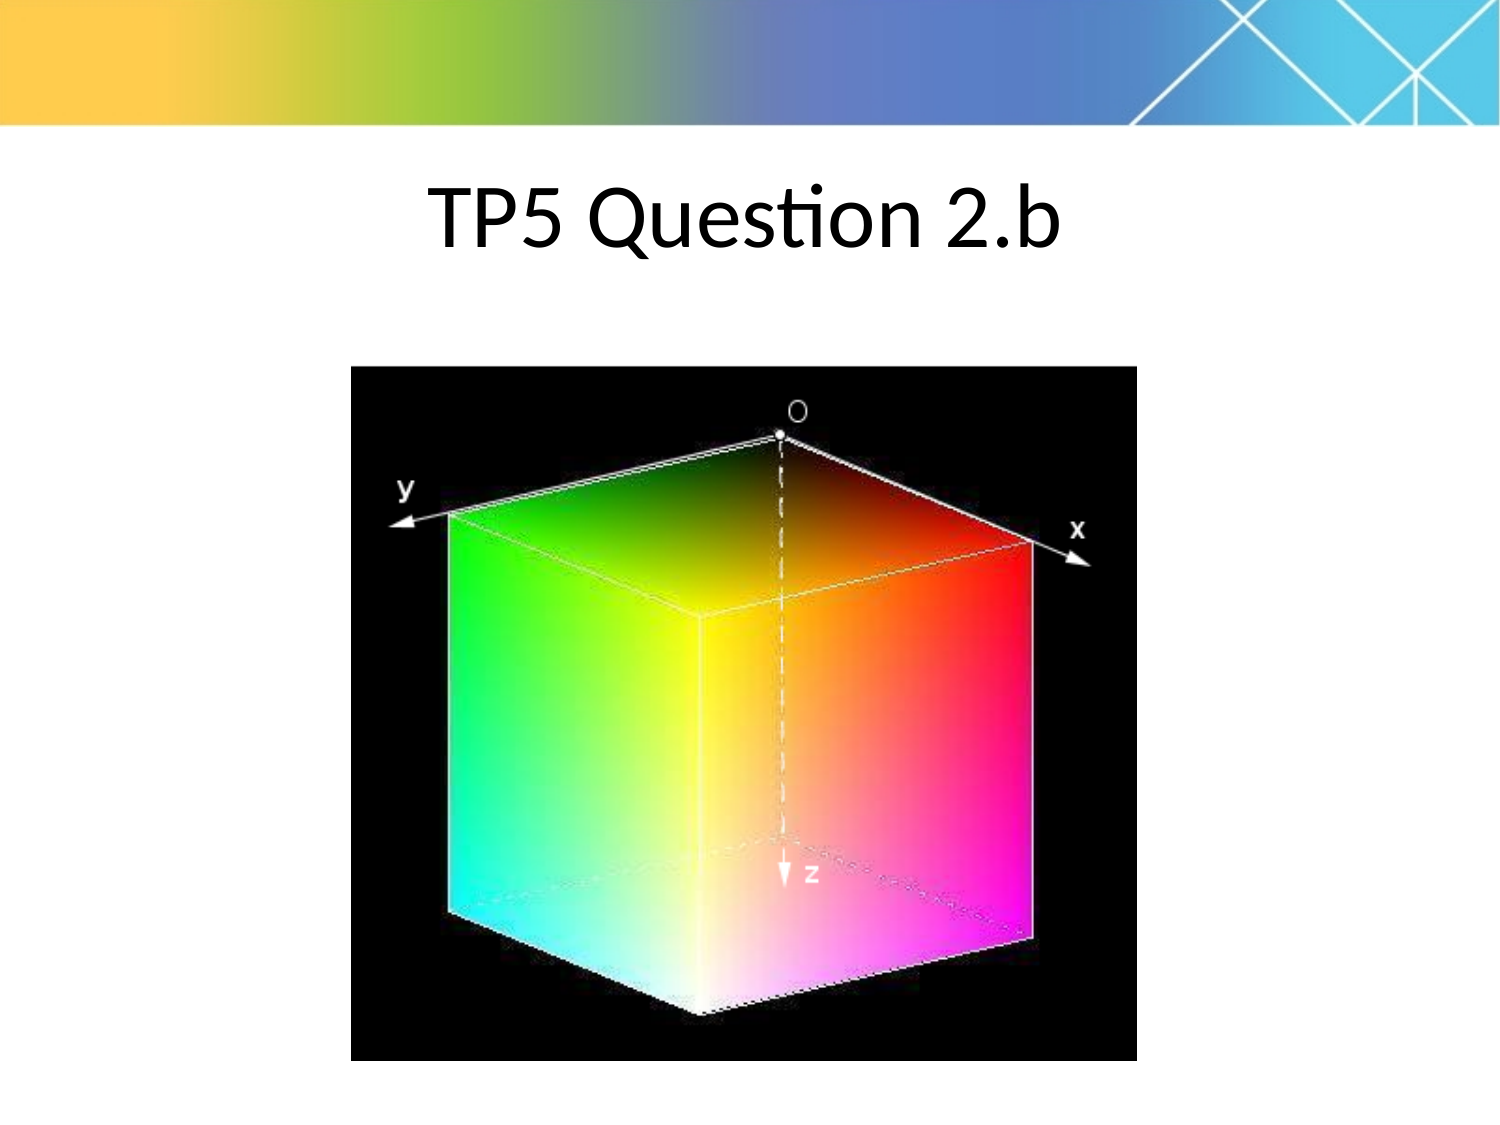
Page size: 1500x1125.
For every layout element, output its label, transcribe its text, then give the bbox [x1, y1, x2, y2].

title TP5 Question 2.b [70, 117, 1421, 305]
picture [0, 0, 1500, 127]
picture [351, 363, 1137, 1061]
